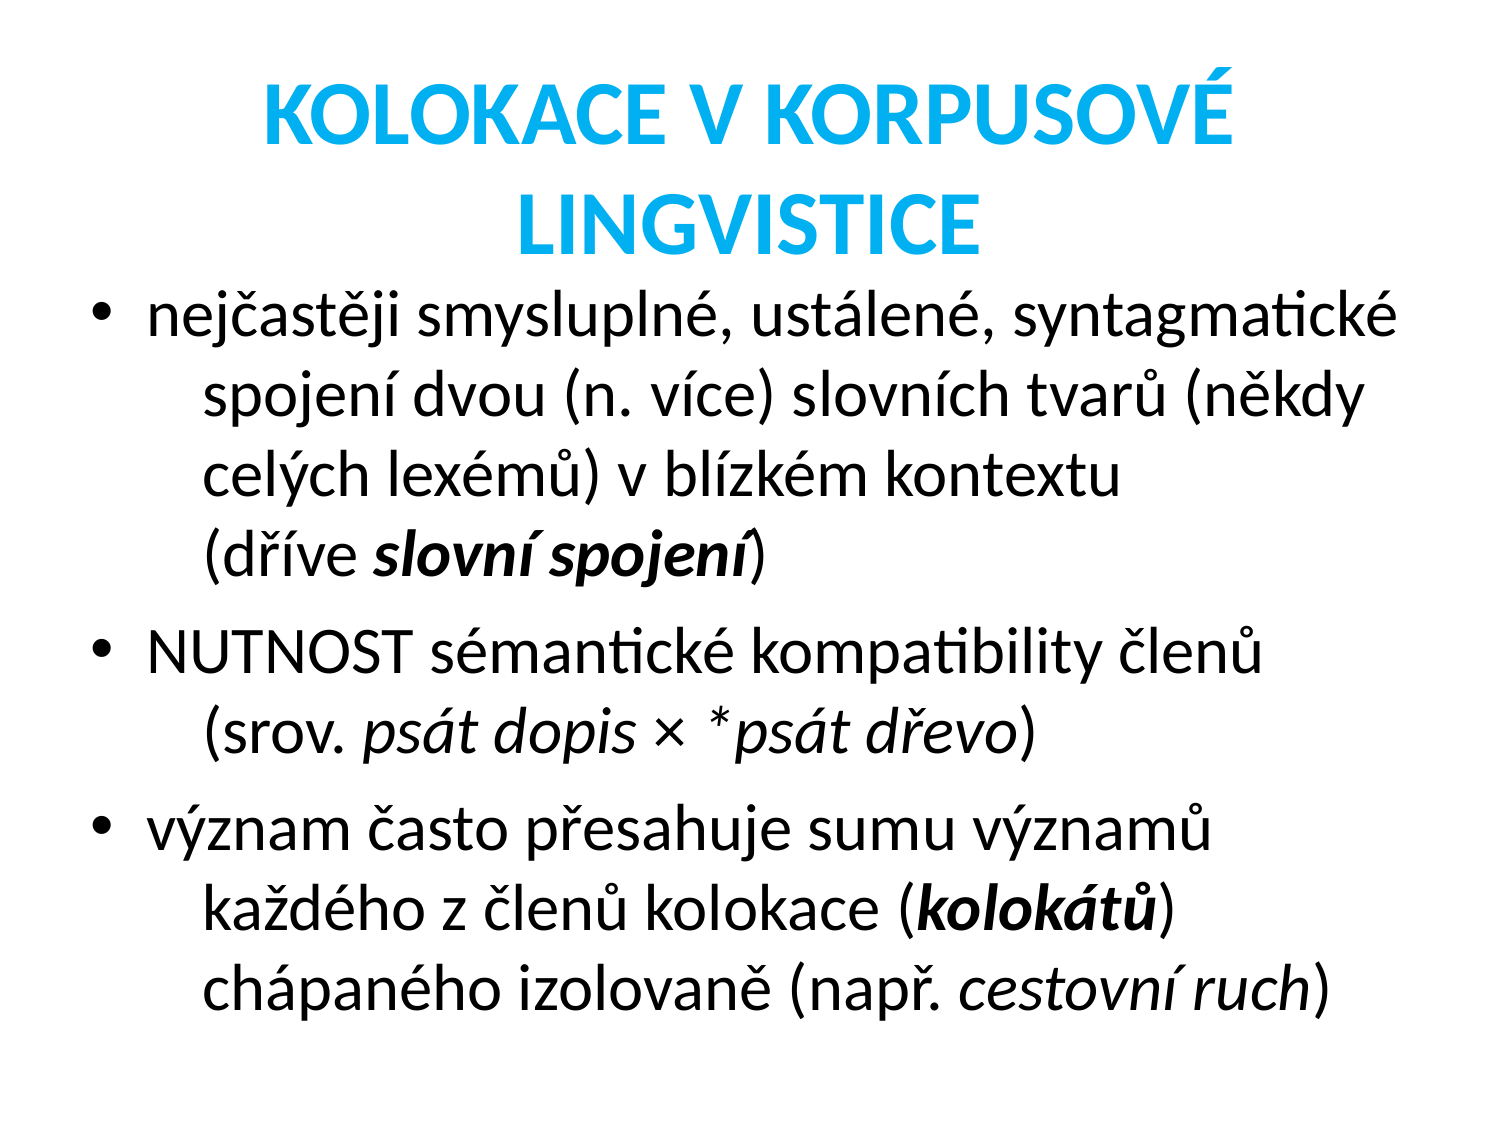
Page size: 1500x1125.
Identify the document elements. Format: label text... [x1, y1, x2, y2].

list nejčastěji smysluplné, ustálené, syntagmatické spojení dvou (n. více) slovních tvarů (někdy celých lexémů) v blízkém kontextu (dříve slovní spojení) NUTNOST sémantické kompatibility členů (srov. psát dopis × *psát dřevo) význam často přesahuje sumu významů každého z členů kolokace (kolokátů) chápaného izolovaně (např. cestovní ruch) [75, 262, 1426, 1047]
title KOLOKACE V KORPUSOVÉ LINGVISTICE [75, 45, 1426, 233]
